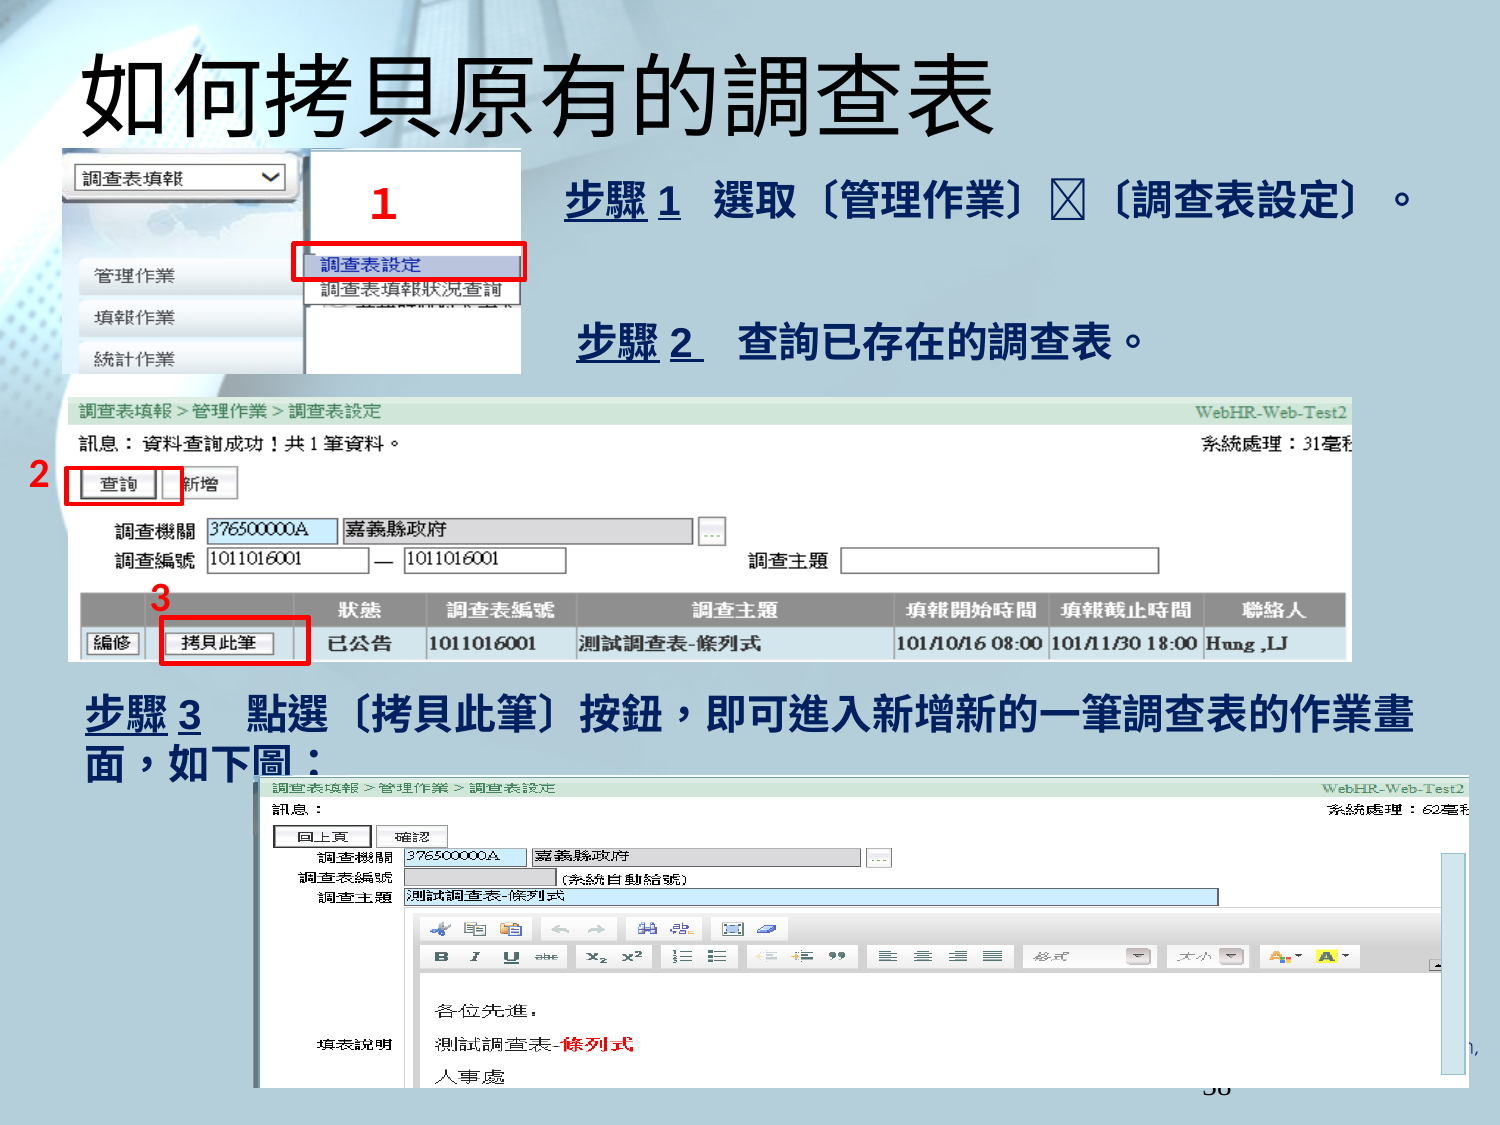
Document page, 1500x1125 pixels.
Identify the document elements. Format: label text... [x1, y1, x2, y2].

picture [69, 470, 180, 502]
text_box [1187, 1058, 1500, 1125]
picture [62, 148, 521, 374]
text_box 步驟1 選取〔管理作業〕〔調查表設定〕。 [549, 167, 1413, 232]
picture [253, 775, 1469, 1089]
text_box 步驟3 點選〔拷貝此筆〕按鈕，即可進入新增新的一筆調查表的作業畫面，如下圖： [70, 681, 1462, 796]
title 如何拷貝原有的調查表 [64, 31, 1340, 158]
text_box 2 [13, 438, 70, 498]
picture [164, 620, 306, 661]
picture [68, 397, 1352, 662]
text_box 步驟2 查詢已存在的調查表。 [561, 308, 1247, 373]
picture [296, 246, 521, 277]
text_box １ [348, 170, 406, 229]
text_box 3 [134, 562, 191, 621]
